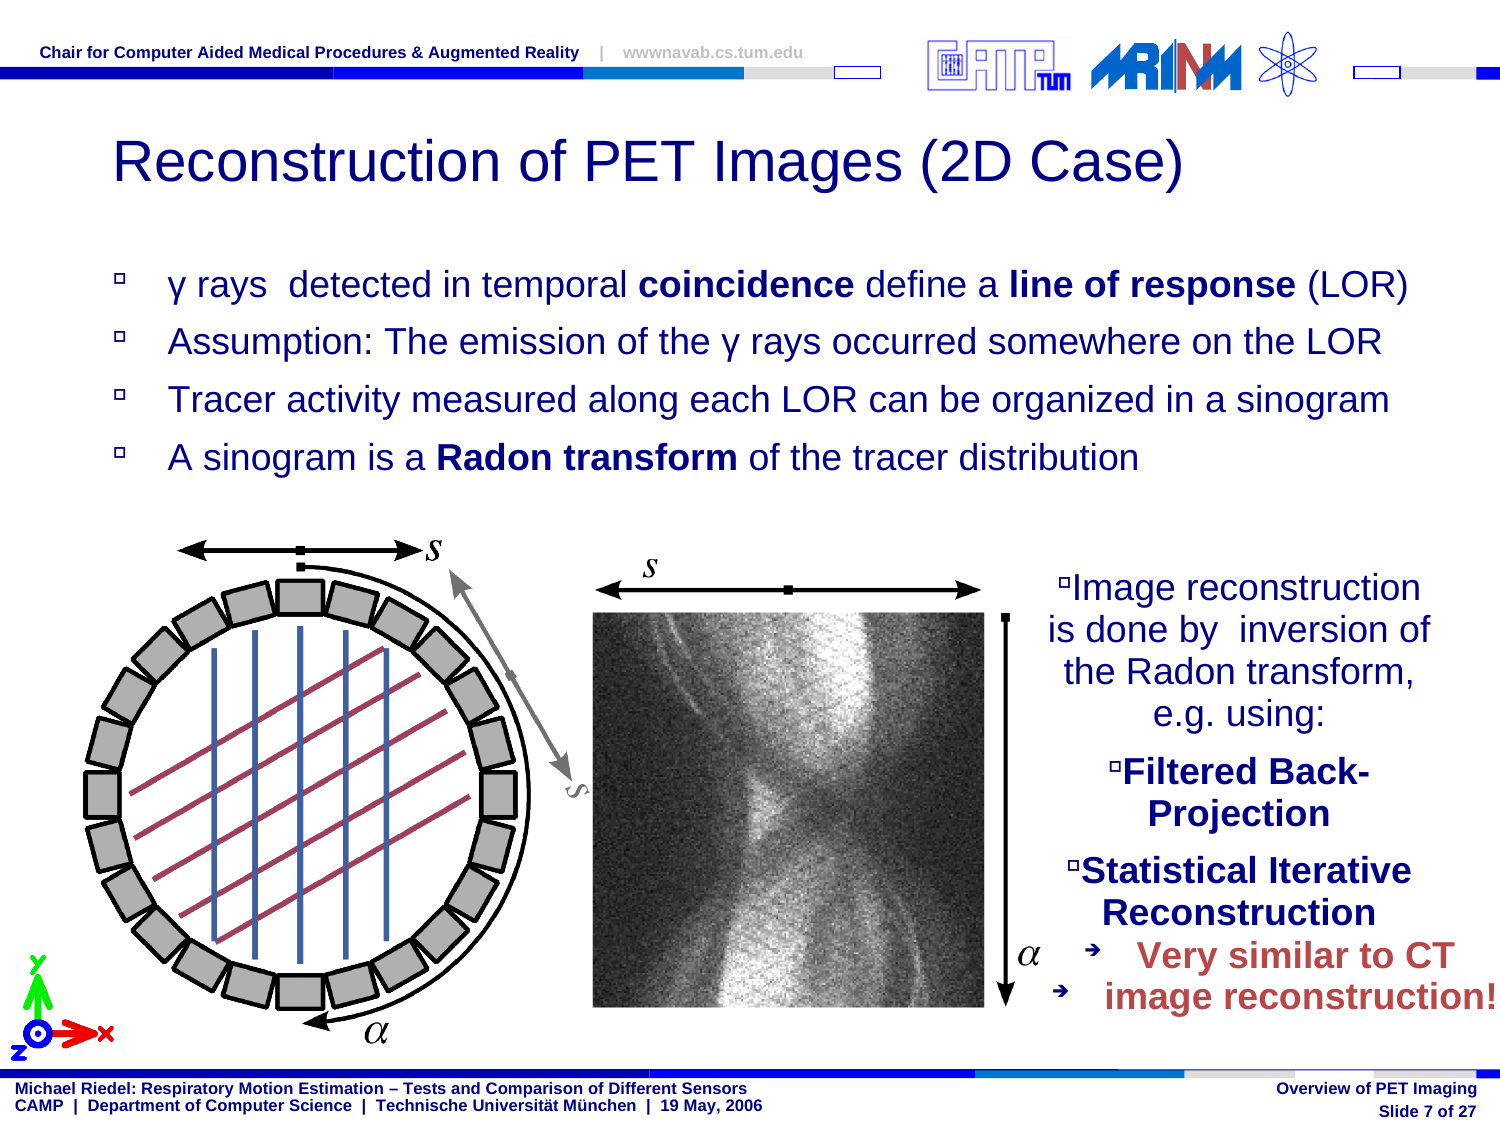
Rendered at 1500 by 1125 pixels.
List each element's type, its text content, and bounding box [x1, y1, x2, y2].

picture [6, 524, 1076, 1066]
title Reconstruction of PET Images (2D Case) [112, 112, 1387, 263]
text_box Overview of PET Imaging [1252, 1073, 1493, 1107]
list Image reconstruction is done by inversion of the Radon transform, e.g. using: Filtered Back-Projection Statistical Iterative Reconstruction [1038, 566, 1440, 934]
picture [1258, 31, 1317, 97]
picture [923, 37, 1074, 95]
text_box Very similar to CT image reconstruction! [1041, 948, 1438, 1032]
list γ rays detected in temporal coincidence define a line of response (LOR) Assumption: The emission of the γ rays occurred somewhere on the LOR Tracer activity measured along each LOR can be organized in a sinogram A sinogram is a Radon transform of the tracer distribution [112, 263, 1426, 1013]
